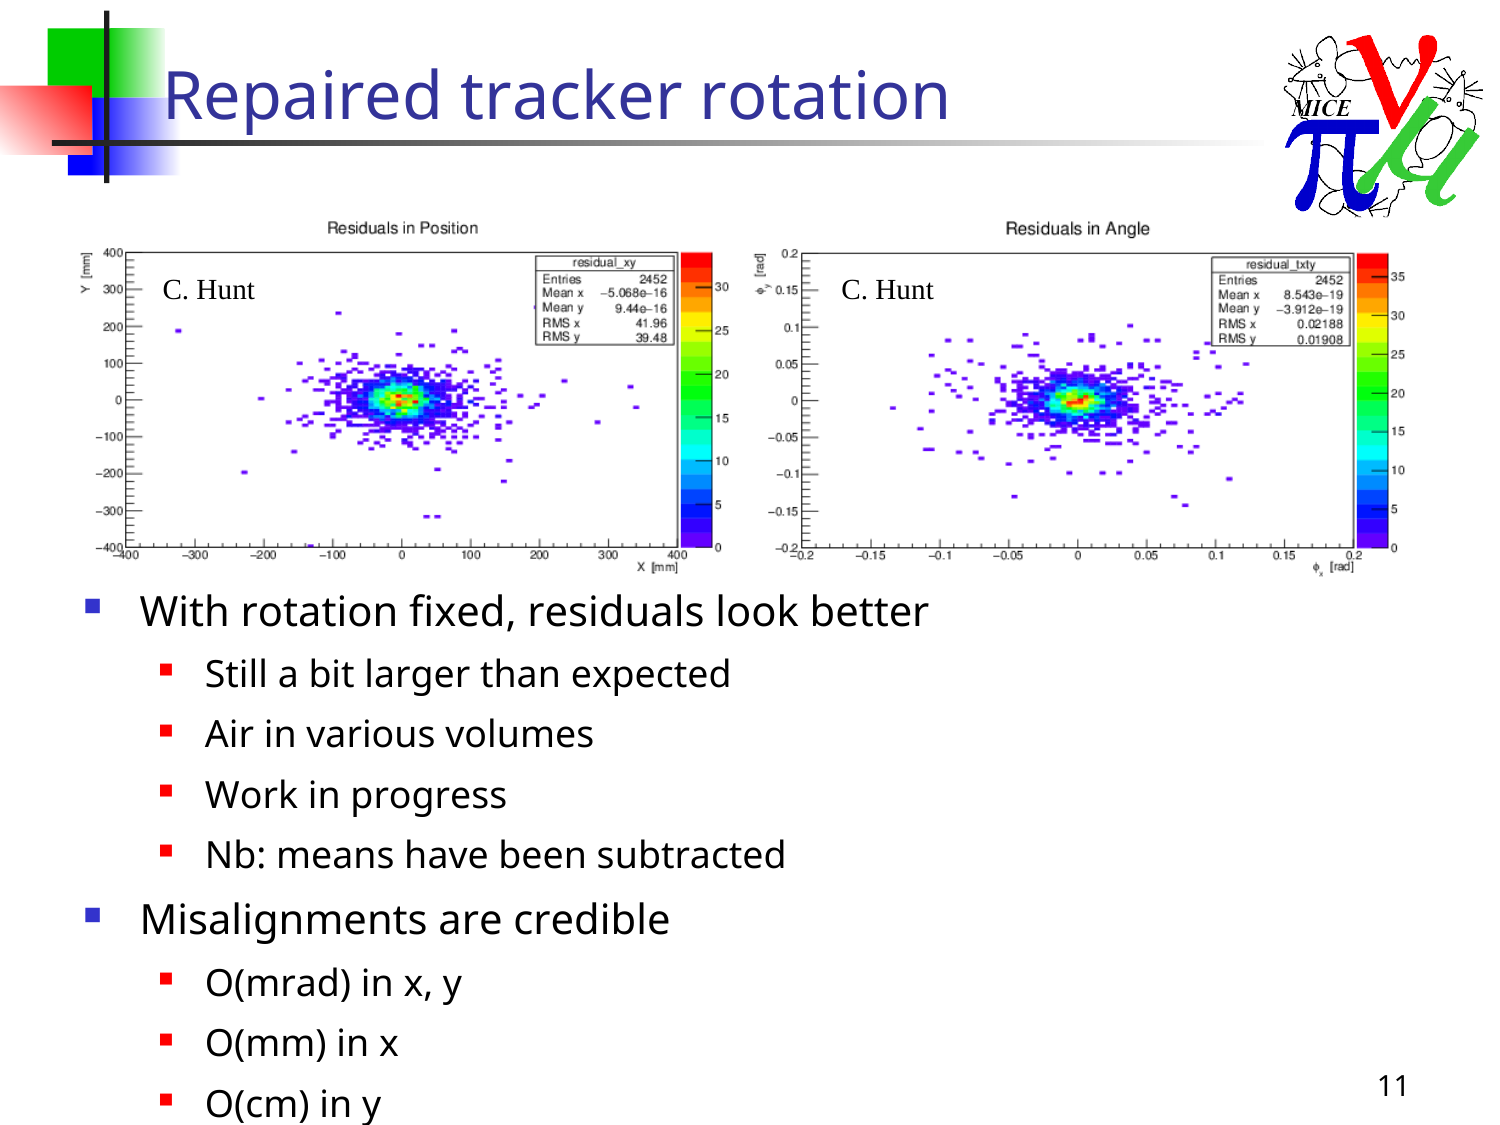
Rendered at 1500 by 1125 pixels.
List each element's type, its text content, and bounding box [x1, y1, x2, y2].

picture [0, 5, 1500, 916]
text_box C. Hunt [147, 265, 271, 314]
title Repaired tracker rotation [162, 0, 1441, 188]
list With rotation fixed, residuals look better Still a bit larger than expected Air in various volumes Work in progress Nb: means have been subtracted Misalignments are credible O(mrad) in x, y O(mm) in x O(cm) in y Need cross-checks [83, 916, 1359, 1117]
text_box C. Hunt [826, 265, 950, 314]
